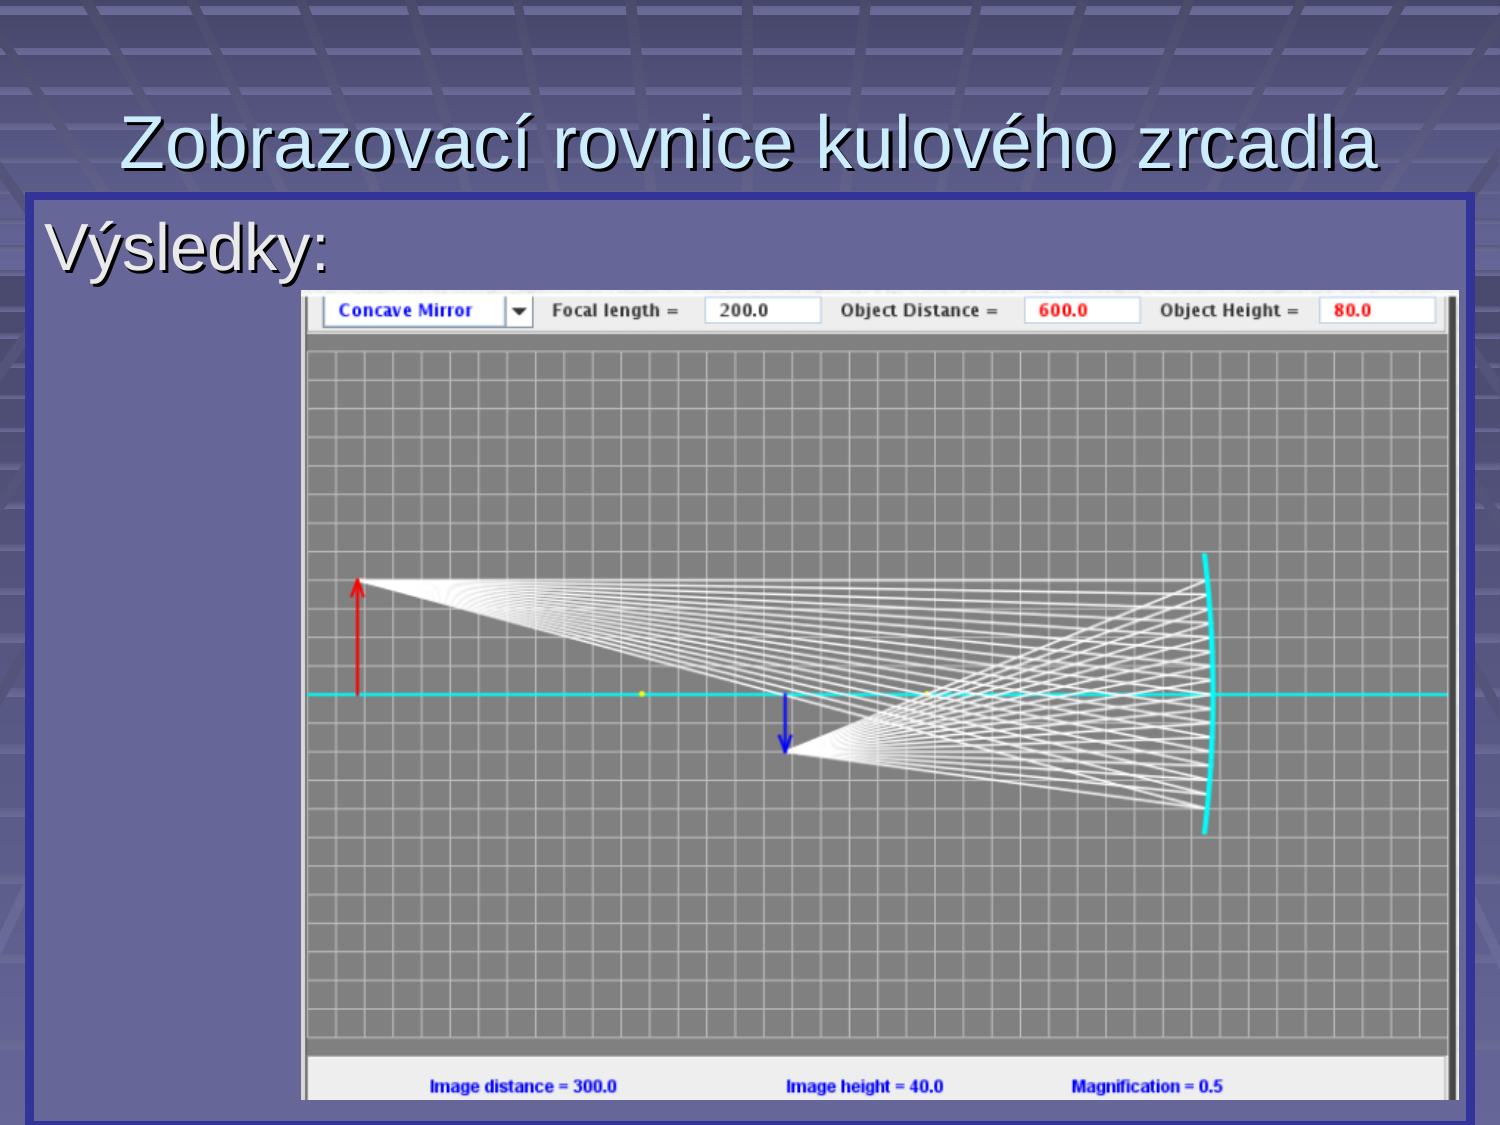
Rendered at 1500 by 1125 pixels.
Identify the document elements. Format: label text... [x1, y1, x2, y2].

list Výsledky: [29, 196, 1471, 1125]
picture [301, 290, 1459, 1100]
title Zobrazovací rovnice kulového zrcadla [74, 44, 1425, 192]
